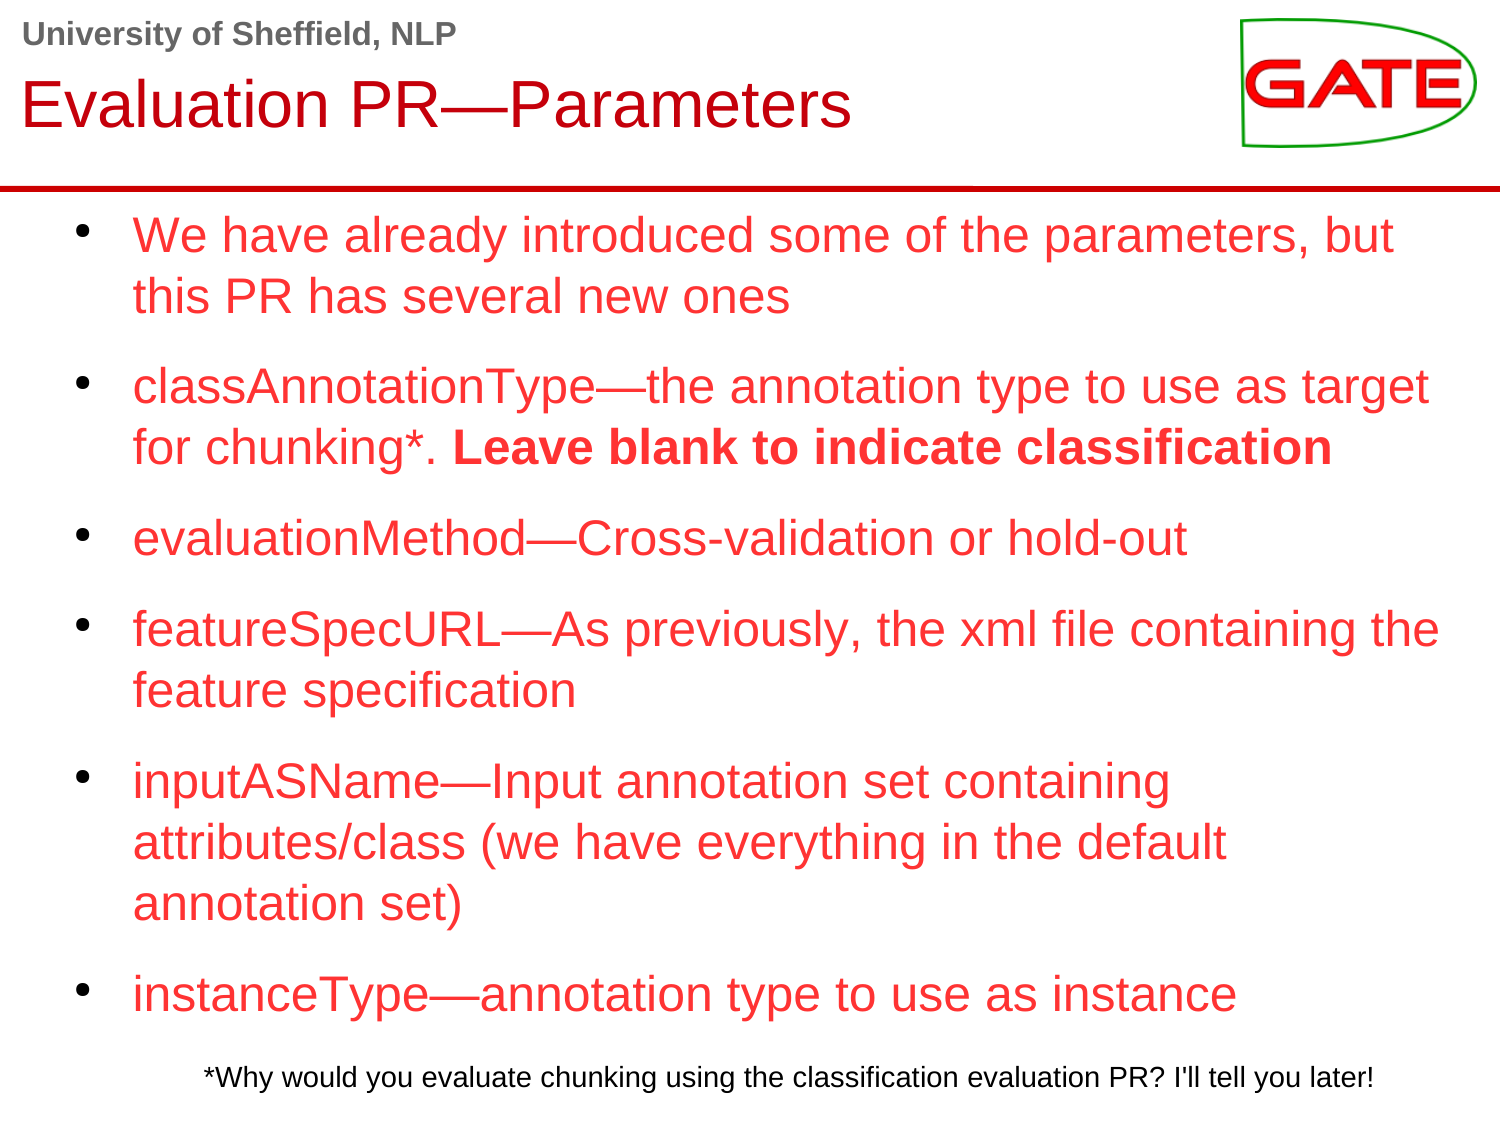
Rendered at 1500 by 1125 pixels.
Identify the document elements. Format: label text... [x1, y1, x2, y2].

title Evaluation PR—Parameters [20, 45, 1240, 166]
text_box *Why would you evaluate chunking using the classification evaluation PR? I'll tell you later! [188, 1051, 1406, 1111]
list We have already introduced some of the parameters, but this PR has several new ones classAnnotationType—the annotation type to use as target for chunking*. Leave blank to indicate classification evaluationMethod—Cross-validation or hold-out featureSpecURL—As previously, the xml file containing the feature specification inputASName—Input annotation set containing attributes/class (we have everything in the default annotation set) instanceType—annotation type to use as instance [17, 200, 1471, 1028]
picture [1240, 18, 1477, 148]
